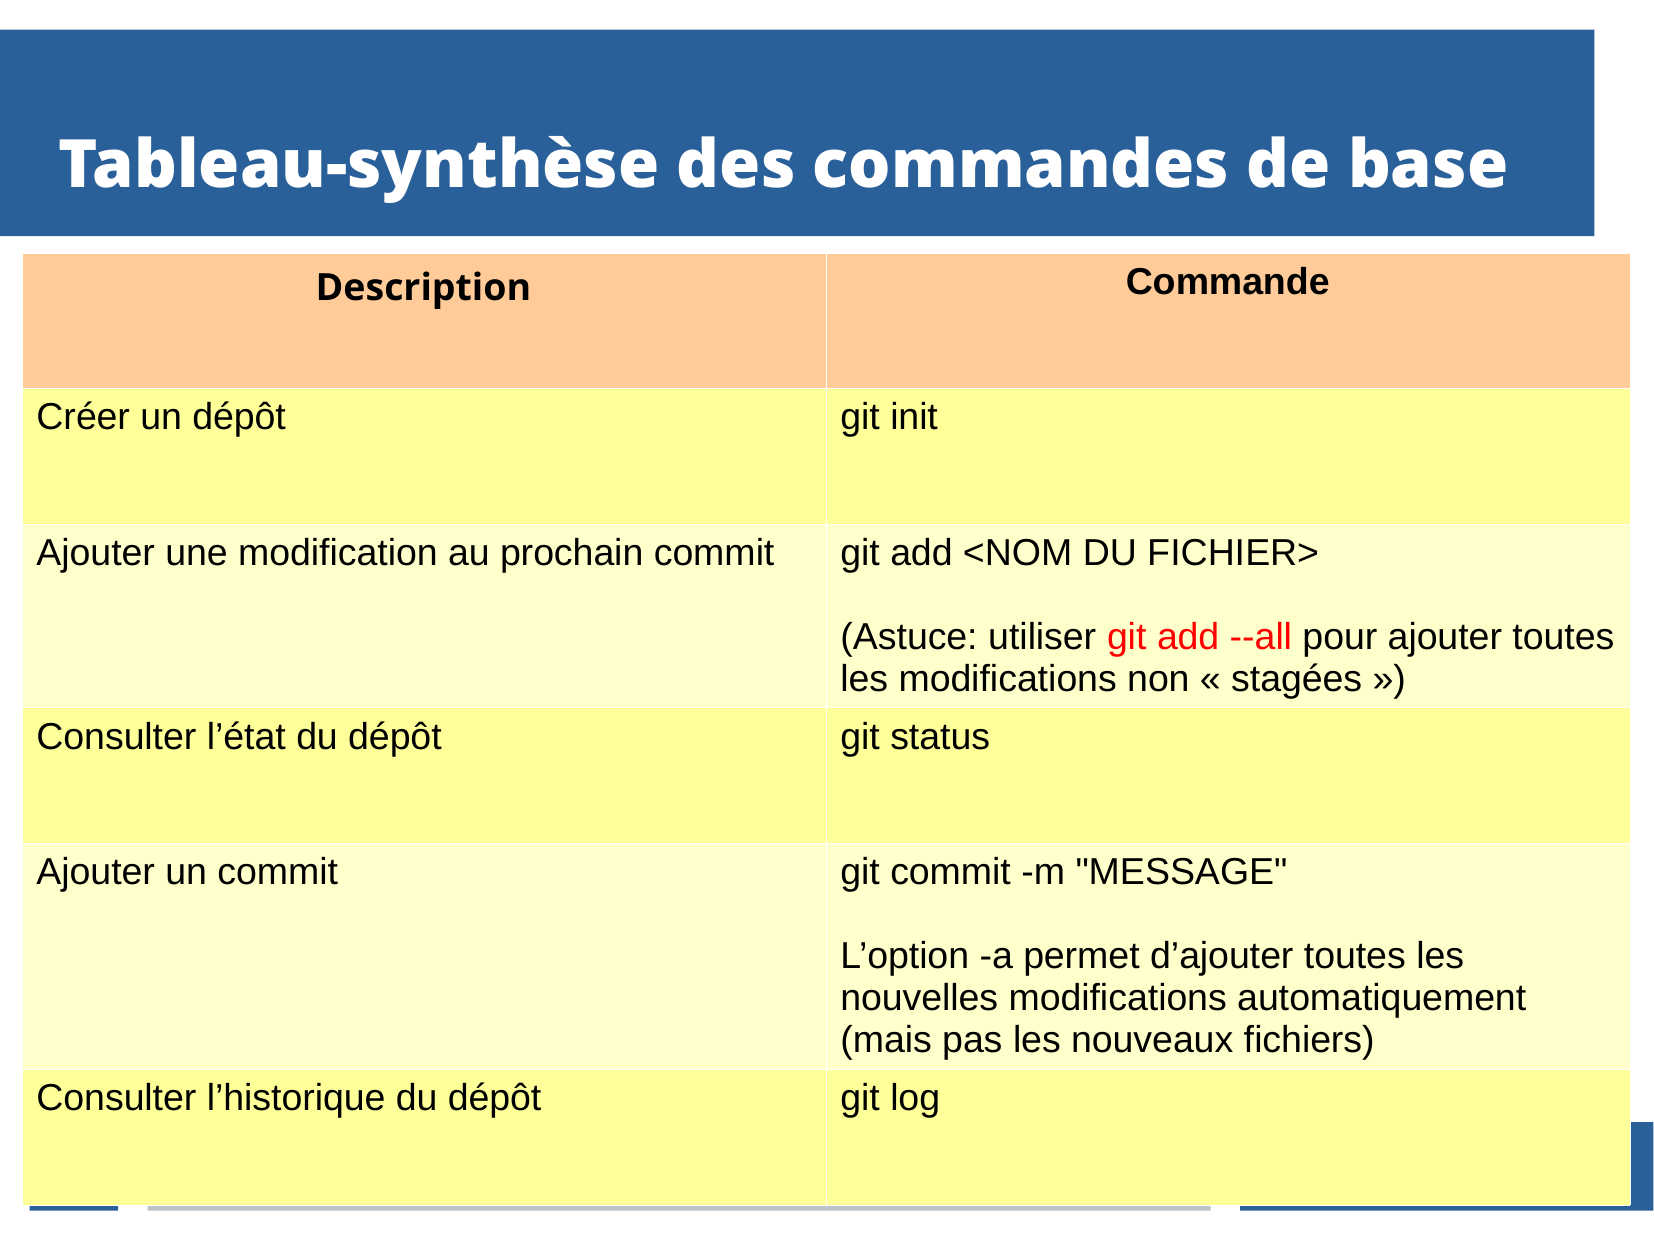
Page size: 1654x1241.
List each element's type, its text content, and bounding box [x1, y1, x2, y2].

table_header Description [23, 254, 826, 388]
table_cell Créer un dépôt [23, 389, 826, 524]
table_cell git commit -m "MESSAGE" L’option -a permet d’ajouter toutes les nouvelles modifications automatiquement (mais pas les nouveaux fichiers) [827, 844, 1630, 1069]
table_cell Consulter l’historique du dépôt [23, 1070, 826, 1205]
table_header Commande [827, 254, 1630, 388]
title Tableau-synthèse des commandes de base [59, 59, 1595, 207]
table_cell Consulter l’état du dépôt [23, 708, 826, 843]
table_cell git add <NOM DU FICHIER> (Astuce: utiliser git add --all pour ajouter toutes les modifications non « stagées ») [827, 525, 1630, 707]
table_cell git status [827, 708, 1630, 843]
table_cell Ajouter un commit [23, 844, 826, 1069]
table_cell git init [827, 389, 1630, 524]
table_cell git log [827, 1070, 1630, 1205]
table_cell Ajouter une modification au prochain commit [23, 525, 826, 707]
